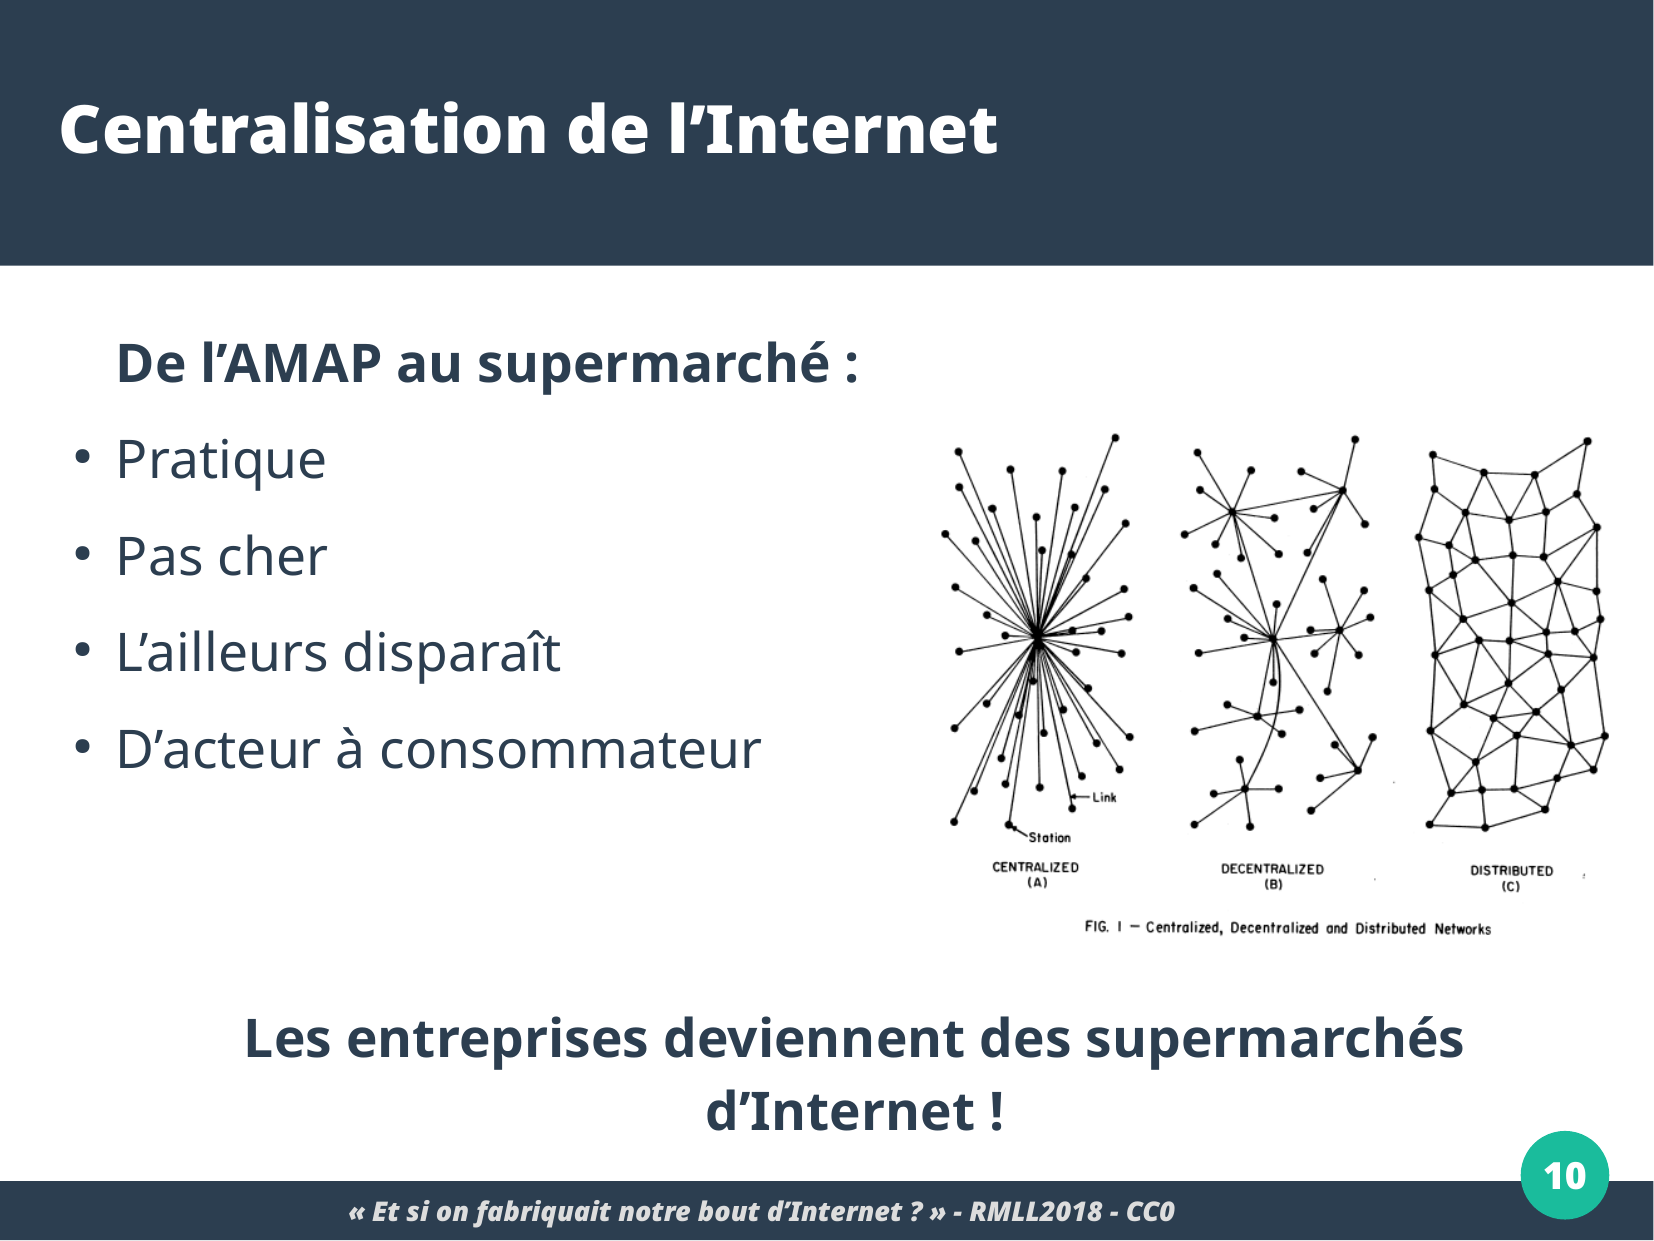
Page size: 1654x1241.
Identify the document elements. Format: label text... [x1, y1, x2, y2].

list De l’AMAP au supermarché : Pratique Pas cher L’ailleurs disparaît D’acteur à consommateur Les entreprises deviennent des supermarchés d’Internet ! [59, 324, 1595, 1152]
title Centralisation de l’Internet [59, 49, 1595, 207]
picture [924, 425, 1619, 945]
